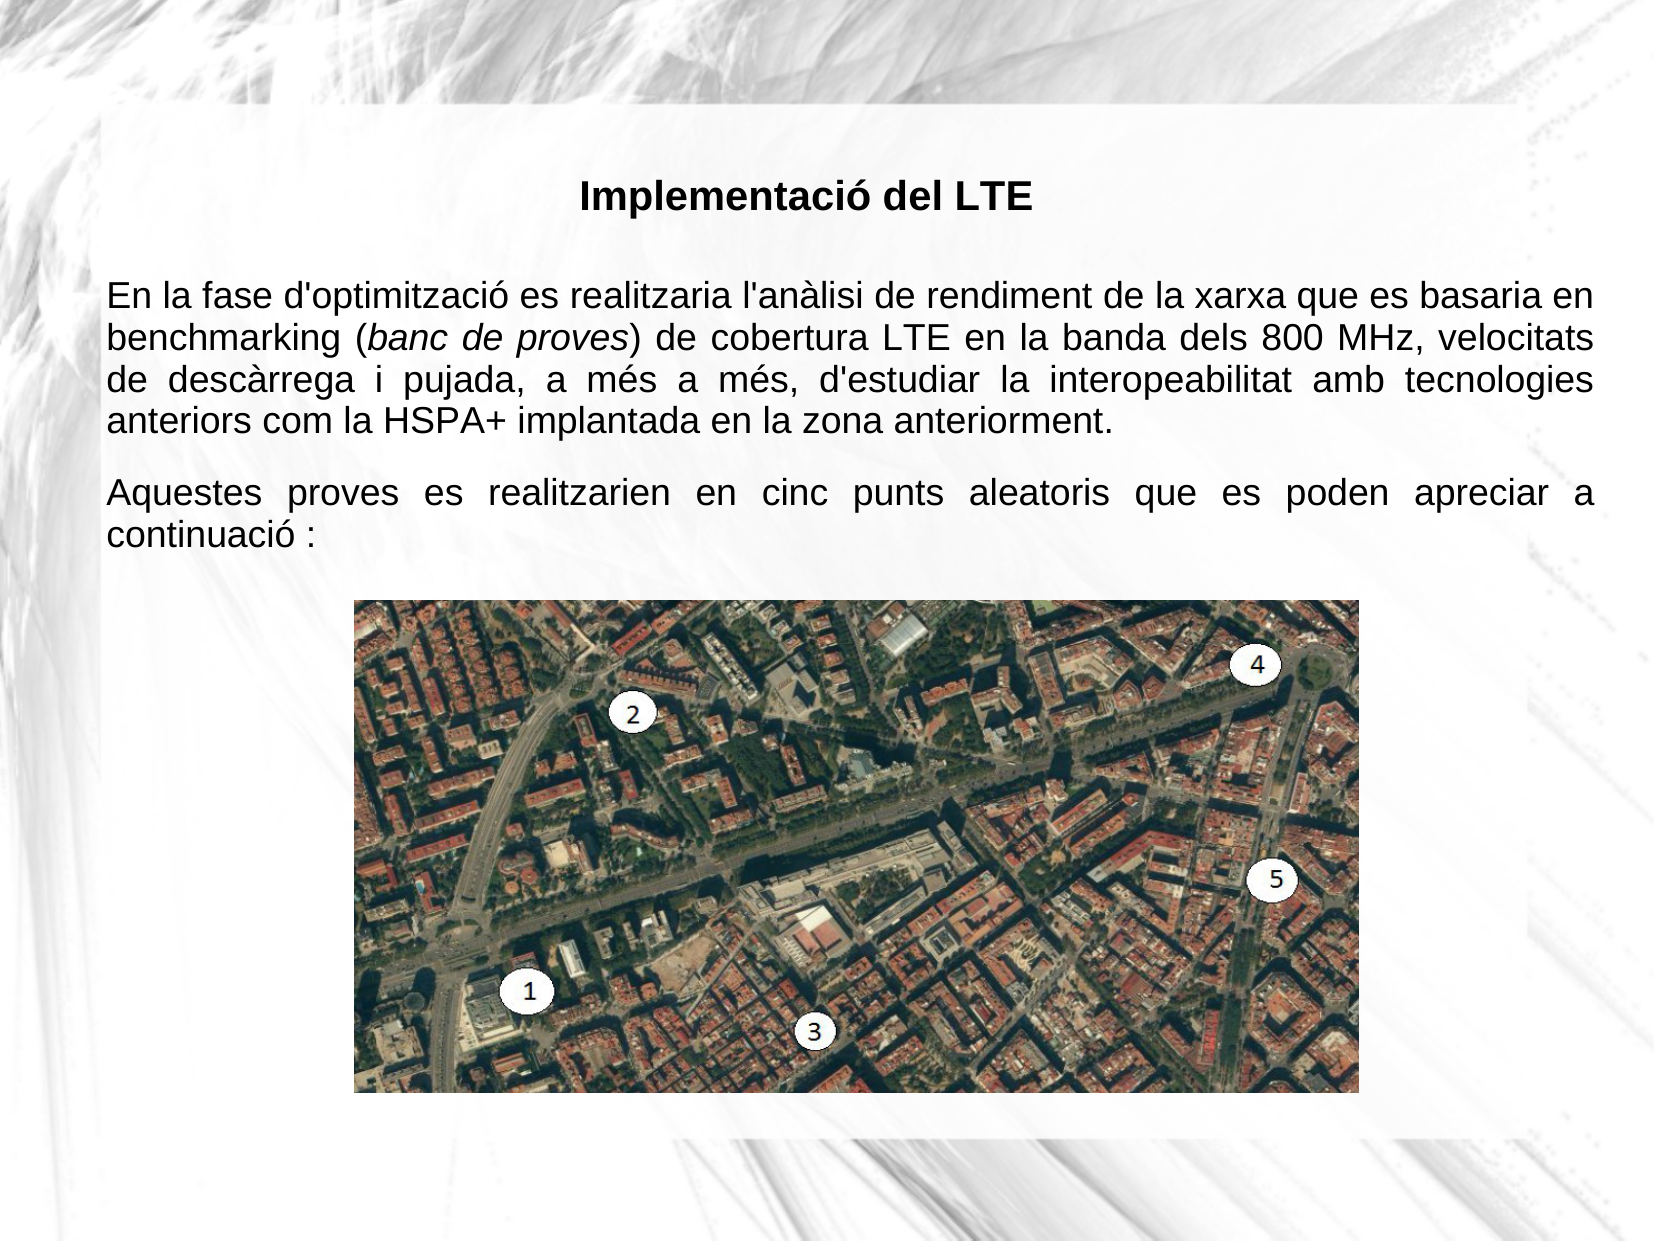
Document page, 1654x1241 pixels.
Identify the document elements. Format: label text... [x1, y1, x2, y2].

title Implementació del LTE [118, 112, 1506, 281]
list En la fase d'optimització es realitzaria l'anàlisi de rendiment de la xarxa que es basaria en benchmarking (banc de proves) de cobertura LTE en la banda dels 800 MHz, velocitats de descàrrega i pujada, a més a més, d'estudiar la interopeabilitat amb tecnologies anteriors com la HSPA+ implantada en la zona anteriorment. Aquestes proves es realitzarien en cinc punts aleatoris que es poden apreciar a continuació : [106, 274, 1595, 1093]
picture [0, 0, 1654, 1241]
